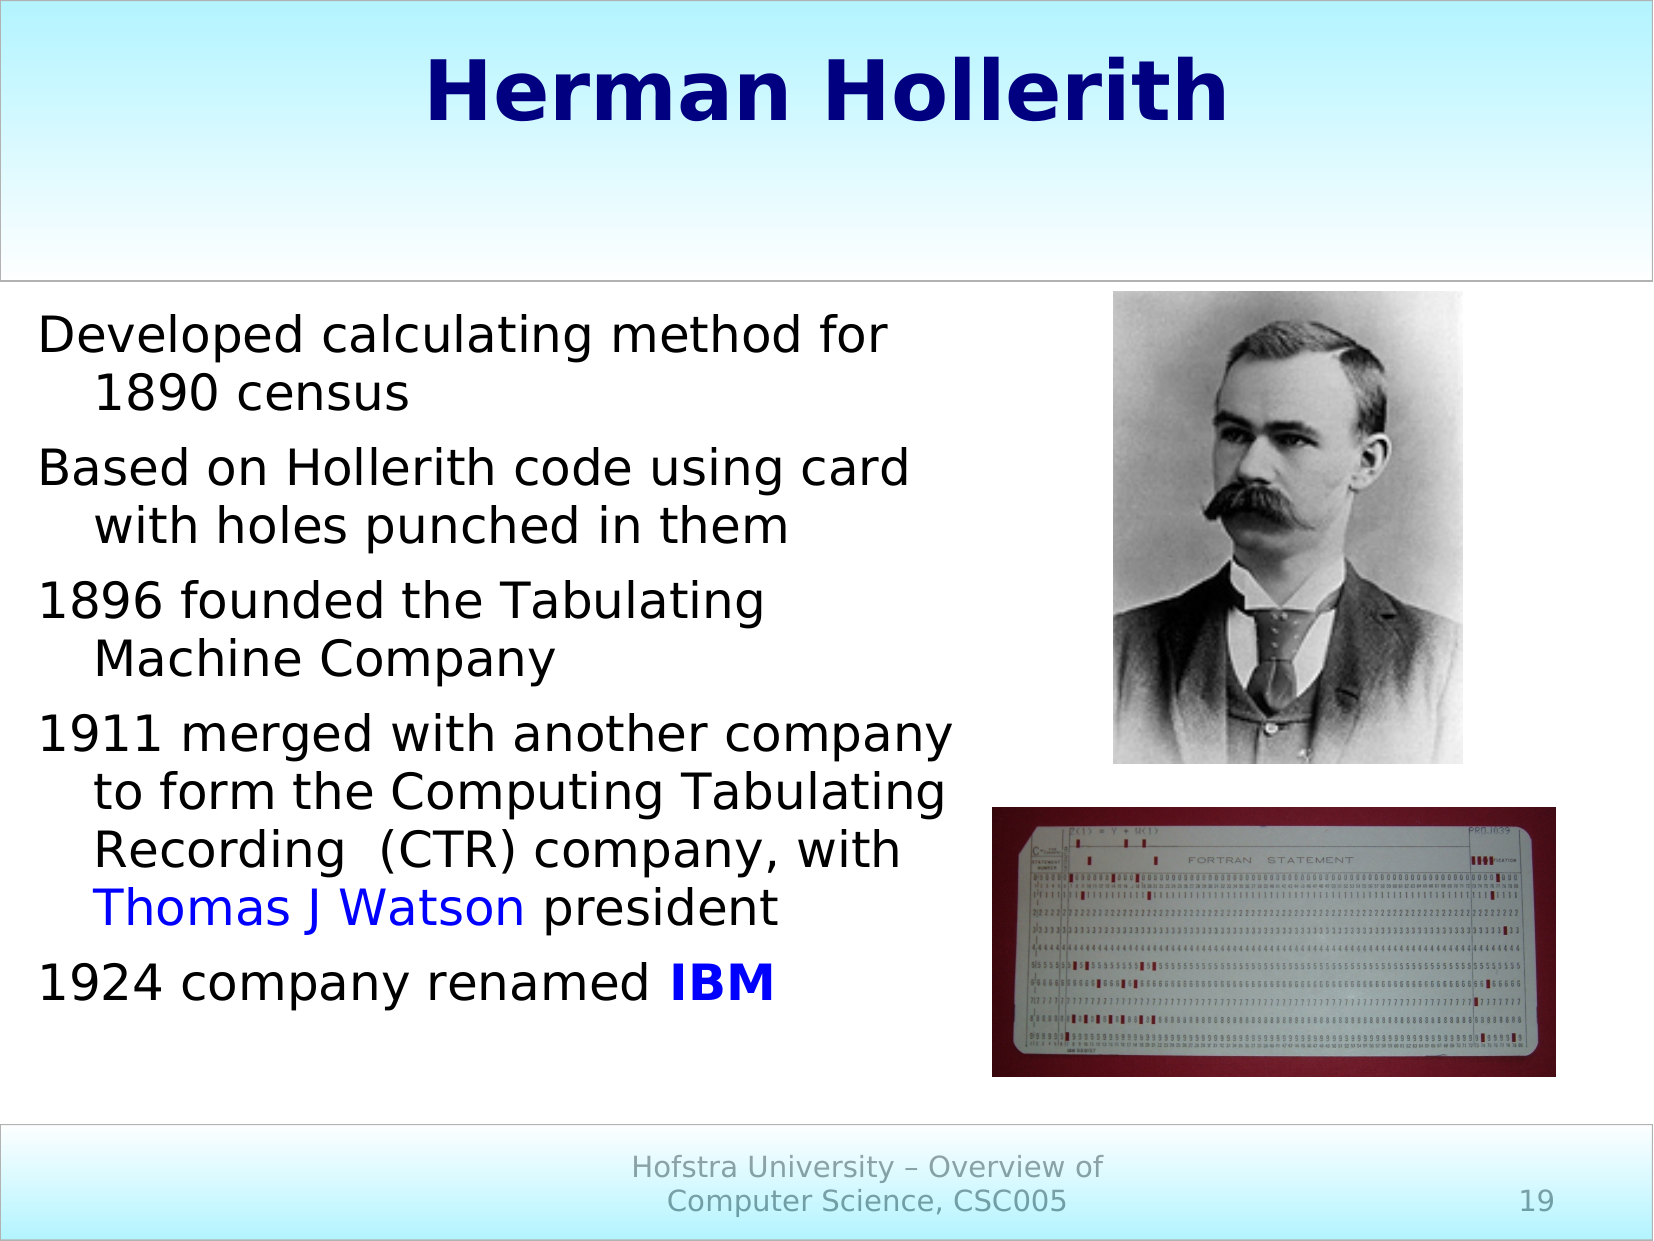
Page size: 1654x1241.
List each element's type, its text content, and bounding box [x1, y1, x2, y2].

title Herman Hollerith [78, 42, 1576, 237]
picture [1113, 291, 1463, 764]
picture [992, 807, 1556, 1078]
list Developed calculating method for 1890 census Based on Hollerith code using card with holes punched in them 1896 founded the Tabulating Machine Company 1911 merged with another company to form the Computing Tabulating Recording (CTR) company, with Thomas J Watson president 1924 company renamed IBM [37, 305, 976, 1071]
